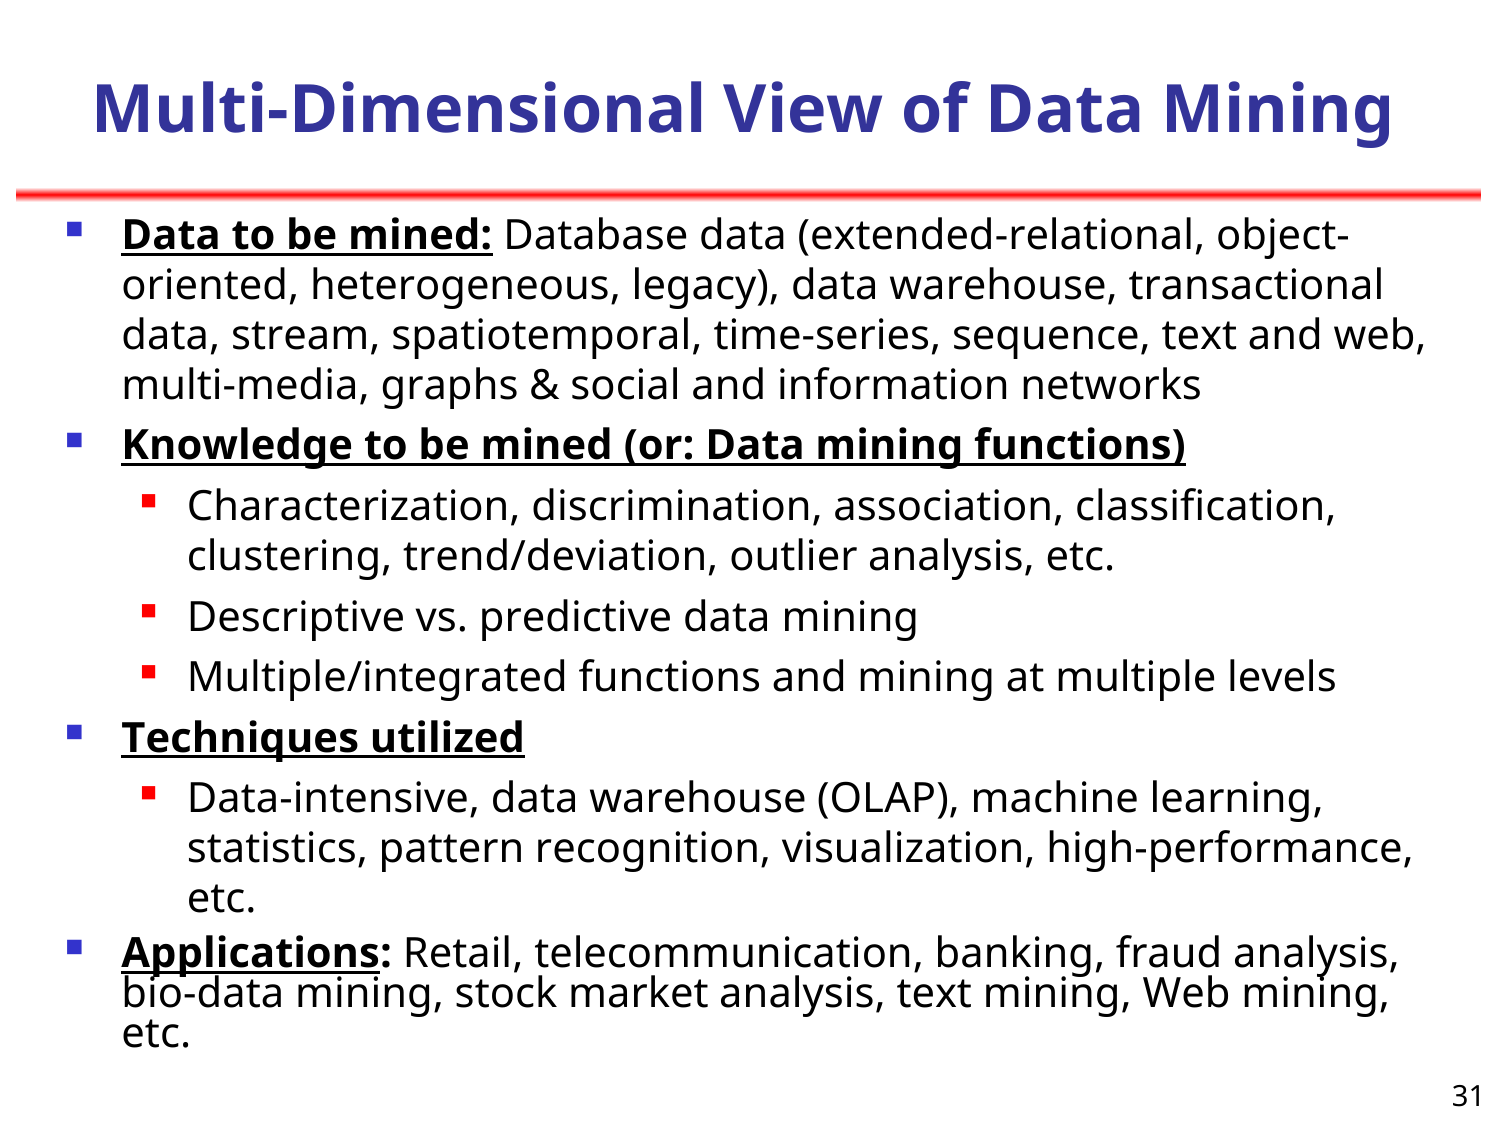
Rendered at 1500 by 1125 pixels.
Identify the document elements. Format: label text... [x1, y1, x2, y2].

text_box <number> [1187, 1050, 1500, 1125]
title Multi-Dimensional View of Data Mining [49, 18, 1438, 194]
list Data to be mined: Database data (extended-relational, object-oriented, heterogeneous, legacy), data warehouse, transactional data, stream, spatiotemporal, time-series, sequence, text and web, multi-media, graphs & social and information networks Knowledge to be mined (or: Data mining functions) Characterization, discrimination, association, classification, clustering, trend/deviation, outlier analysis, etc. Descriptive vs. predictive data mining Multiple/integrated functions and mining at multiple levels Techniques utilized Data-intensive, data warehouse (OLAP), machine learning, statistics, pattern recognition, visualization, high-performance, etc. Applications: Retail, telecommunication, banking, fraud analysis, bio-data mining, stock market analysis, text mining, Web mining, etc. [50, 200, 1476, 1113]
